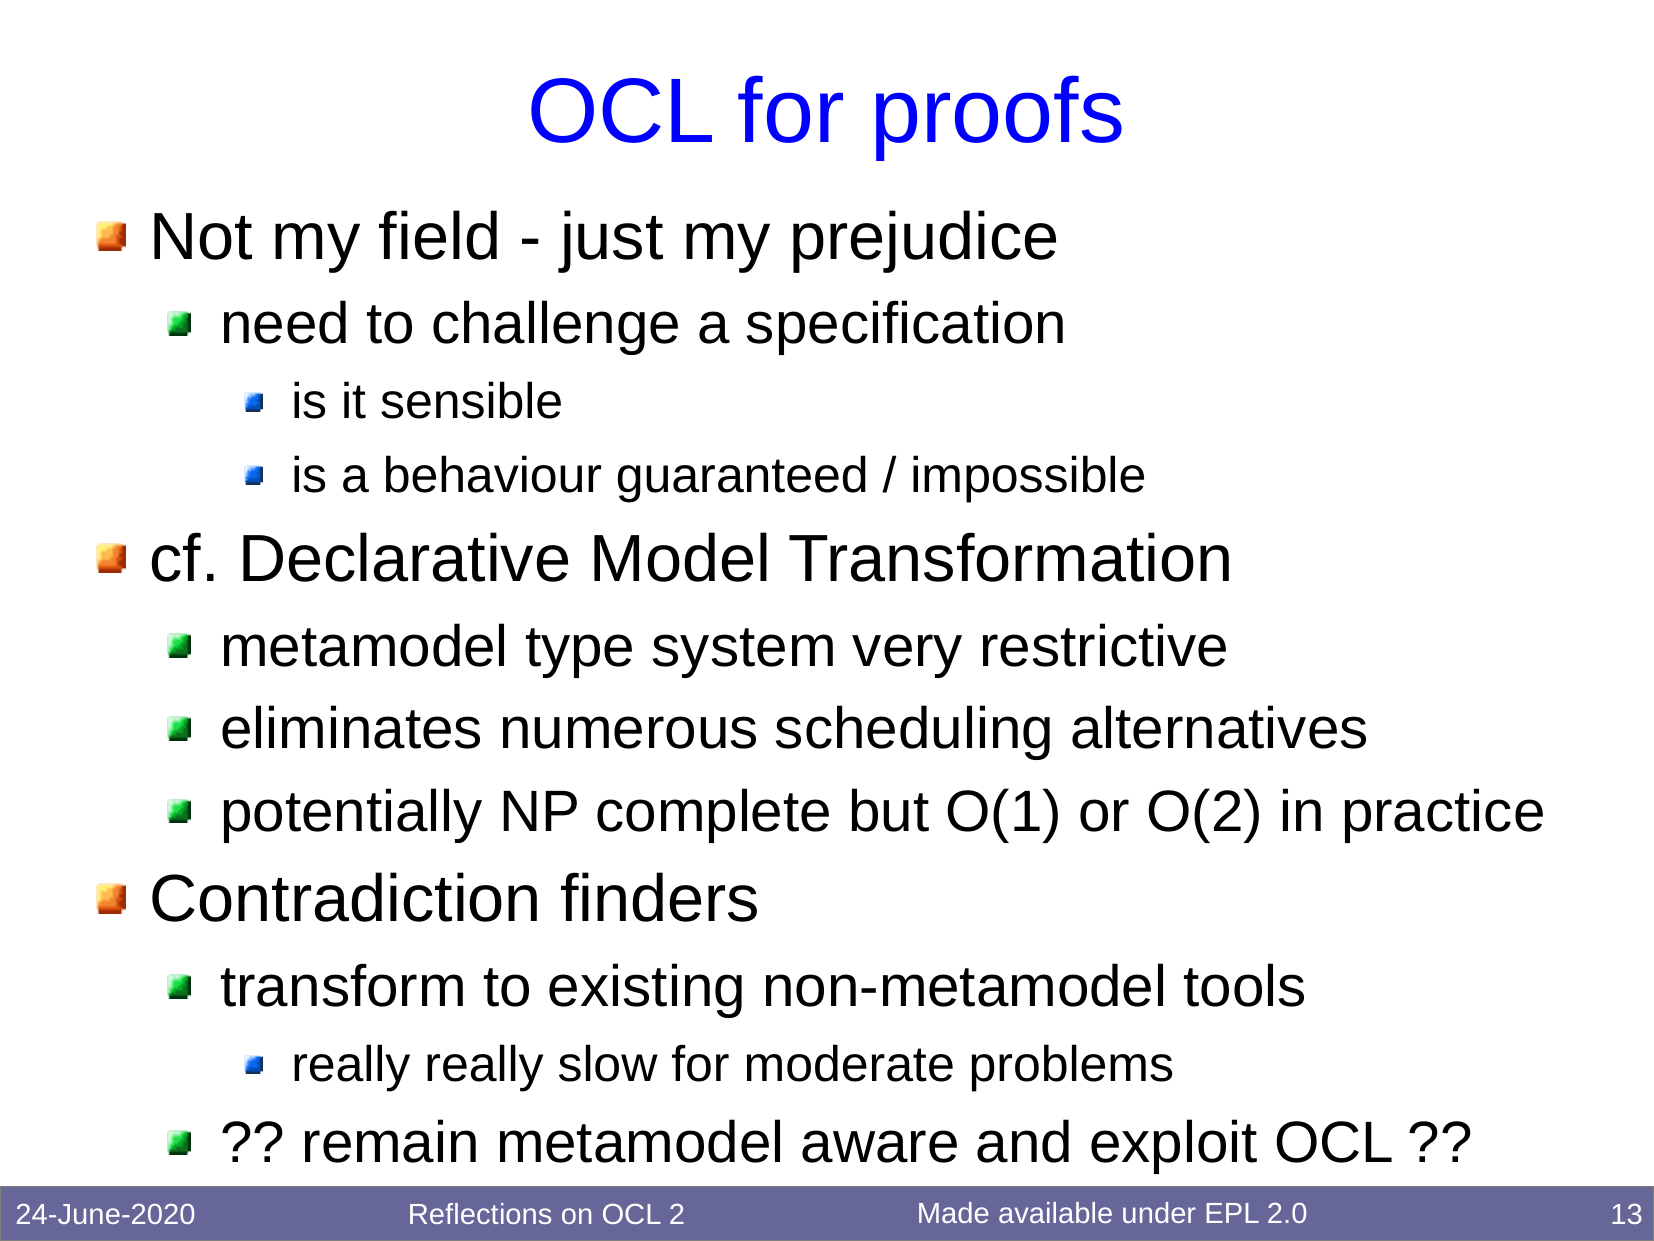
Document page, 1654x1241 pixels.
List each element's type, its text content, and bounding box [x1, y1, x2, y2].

list Not my field - just my prejudice need to challenge a specification is it sensible is a behaviour guaranteed / impossible cf. Declarative Model Transformation metamodel type system very restrictive eliminates numerous scheduling alternatives potentially NP complete but O(1) or O(2) in practice Contradiction finders transform to existing non-metamodel tools really really slow for moderate problems ?? remain metamodel aware and exploit OCL ?? [78, 198, 1567, 1176]
title OCL for proofs [82, 49, 1571, 173]
